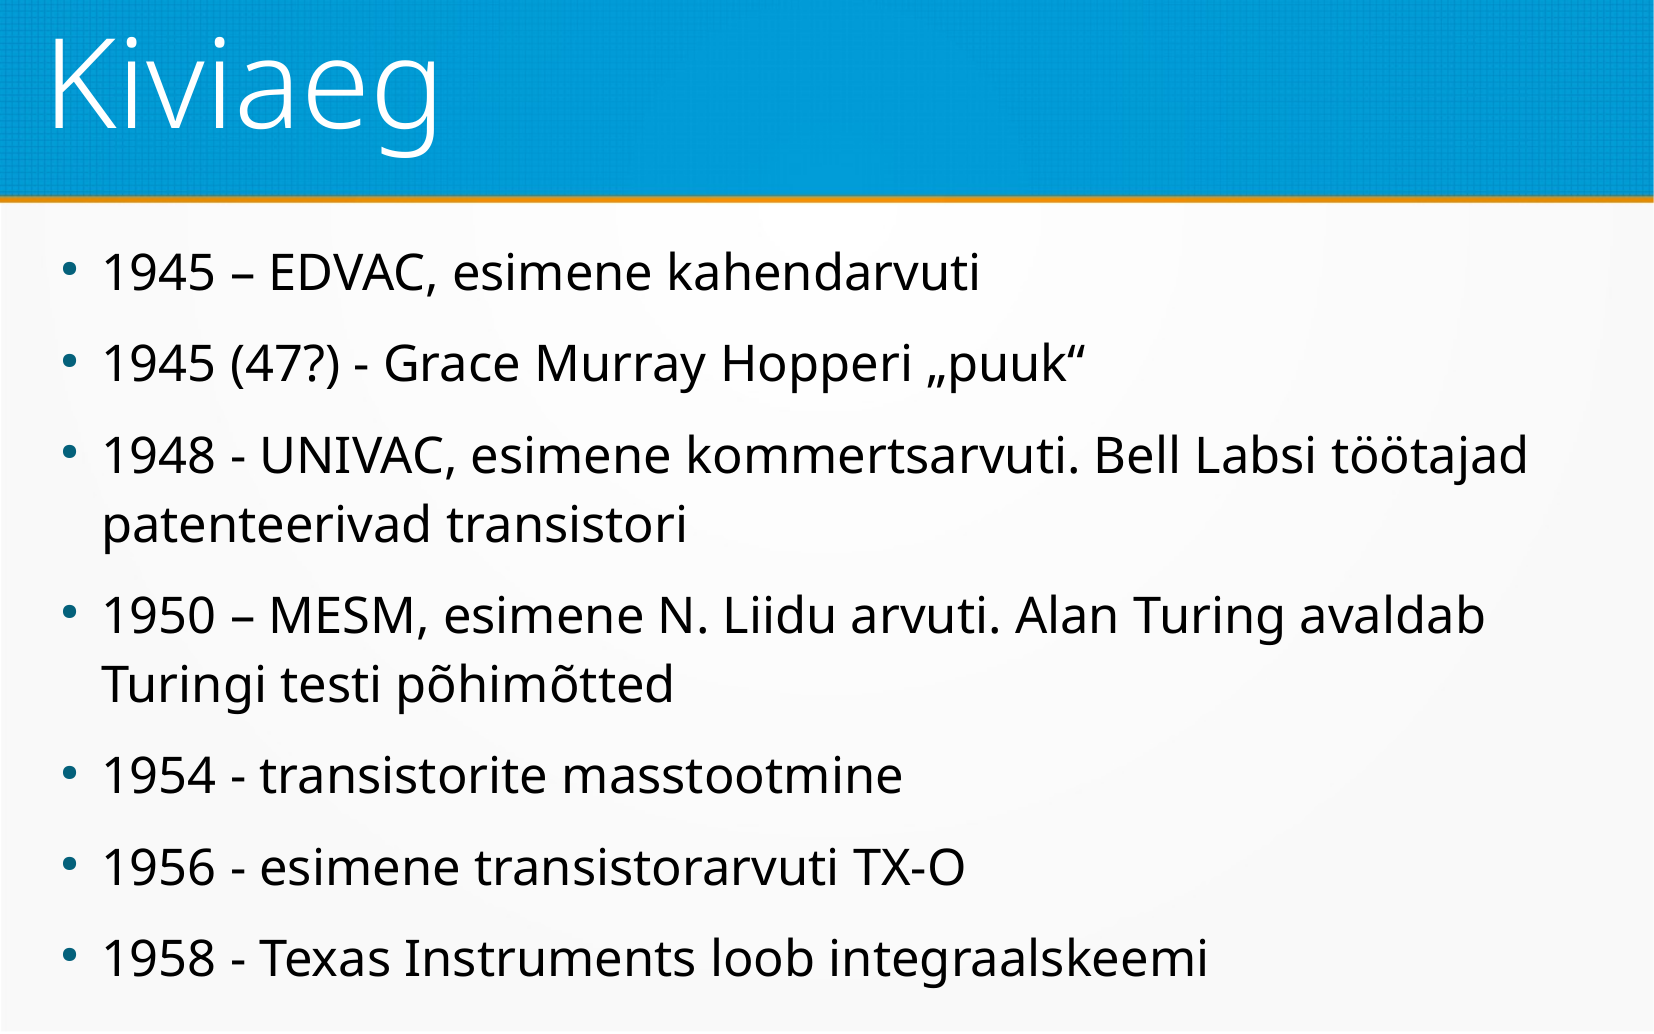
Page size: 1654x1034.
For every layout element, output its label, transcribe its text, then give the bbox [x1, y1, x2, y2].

picture [0, 195, 1654, 1034]
list 1945 – EDVAC, esimene kahendarvuti 1945 (47?) - Grace Murray Hopperi „puuk“ 1948 - UNIVAC, esimene kommertsarvuti. Bell Labsi töötajad patenteerivad transistori 1950 – MESM, esimene N. Liidu arvuti. Alan Turing avaldab Turingi testi põhimõtted 1954 - transistorite masstootmine 1956 - esimene transistorarvuti TX-O 1958 - Texas Instruments loob integraalskeemi [47, 236, 1607, 1002]
title Kiviaeg [43, 0, 1619, 166]
